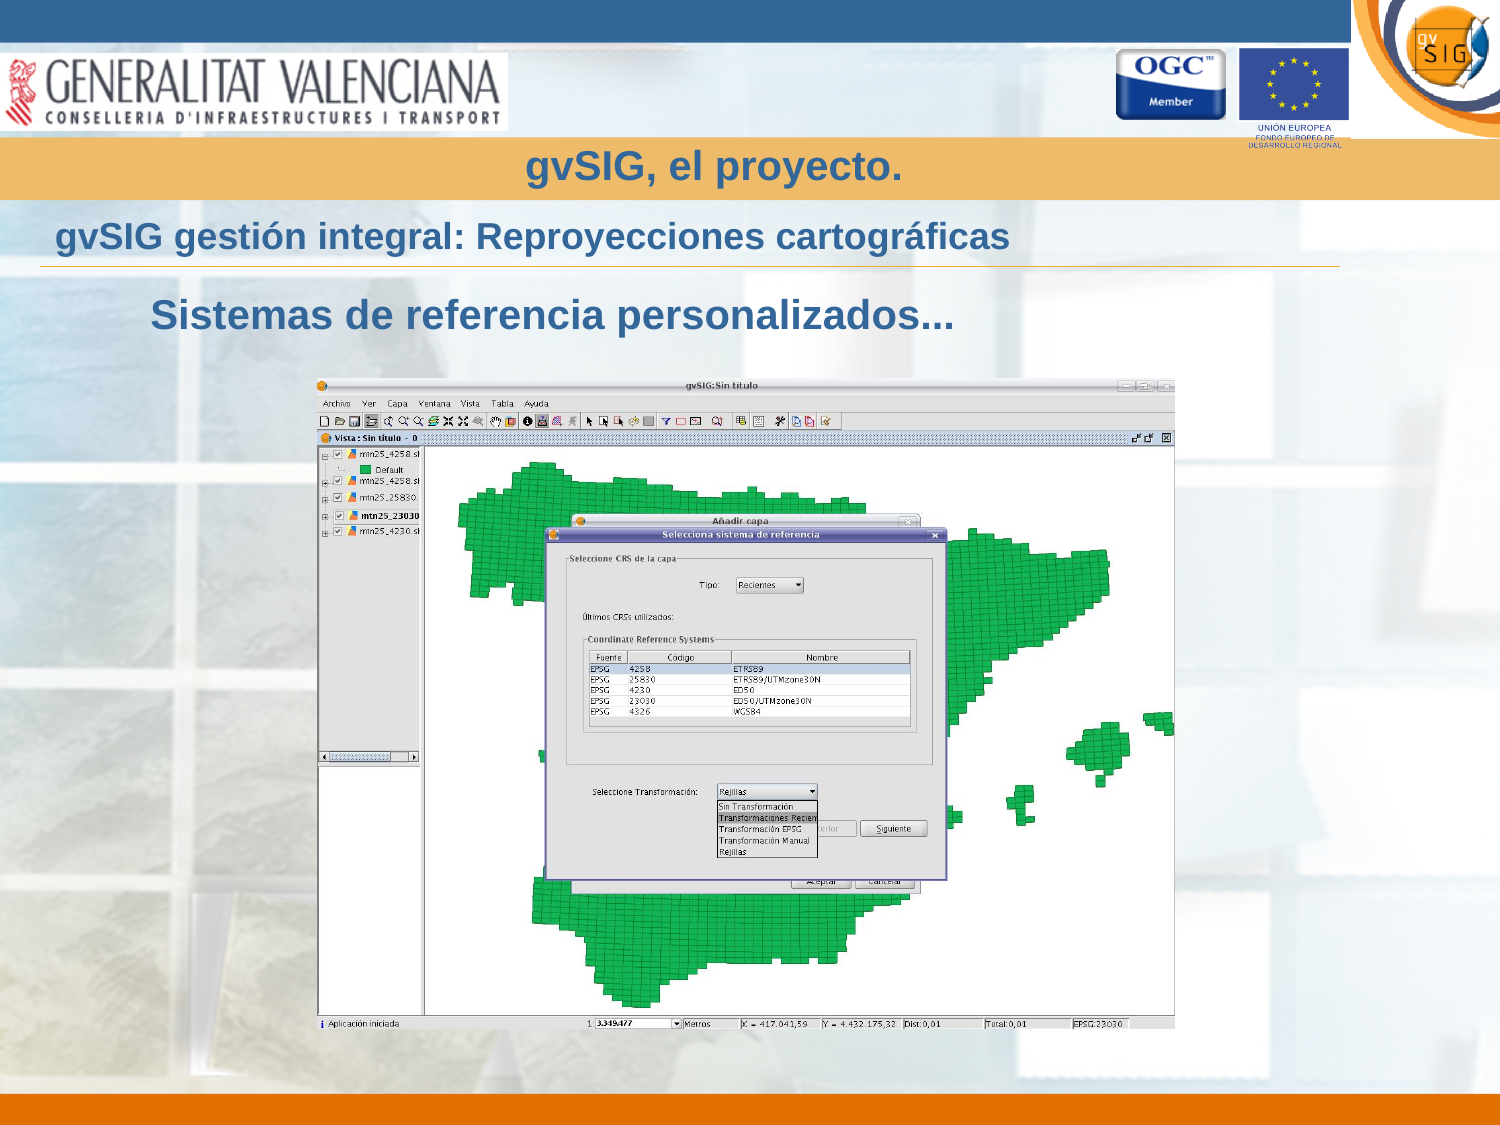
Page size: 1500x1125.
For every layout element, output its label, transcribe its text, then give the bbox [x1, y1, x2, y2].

text_box Sistemas de referencia personalizados... [135, 286, 1337, 360]
picture [0, 53, 508, 131]
picture [317, 378, 1175, 1029]
text_box gvSIG gestión integral: Reproyecciones cartográficas [40, 210, 1074, 271]
picture [1116, 49, 1226, 120]
text_box gvSIG, el proyecto. [0, 137, 1429, 203]
picture [1237, 0, 1500, 139]
